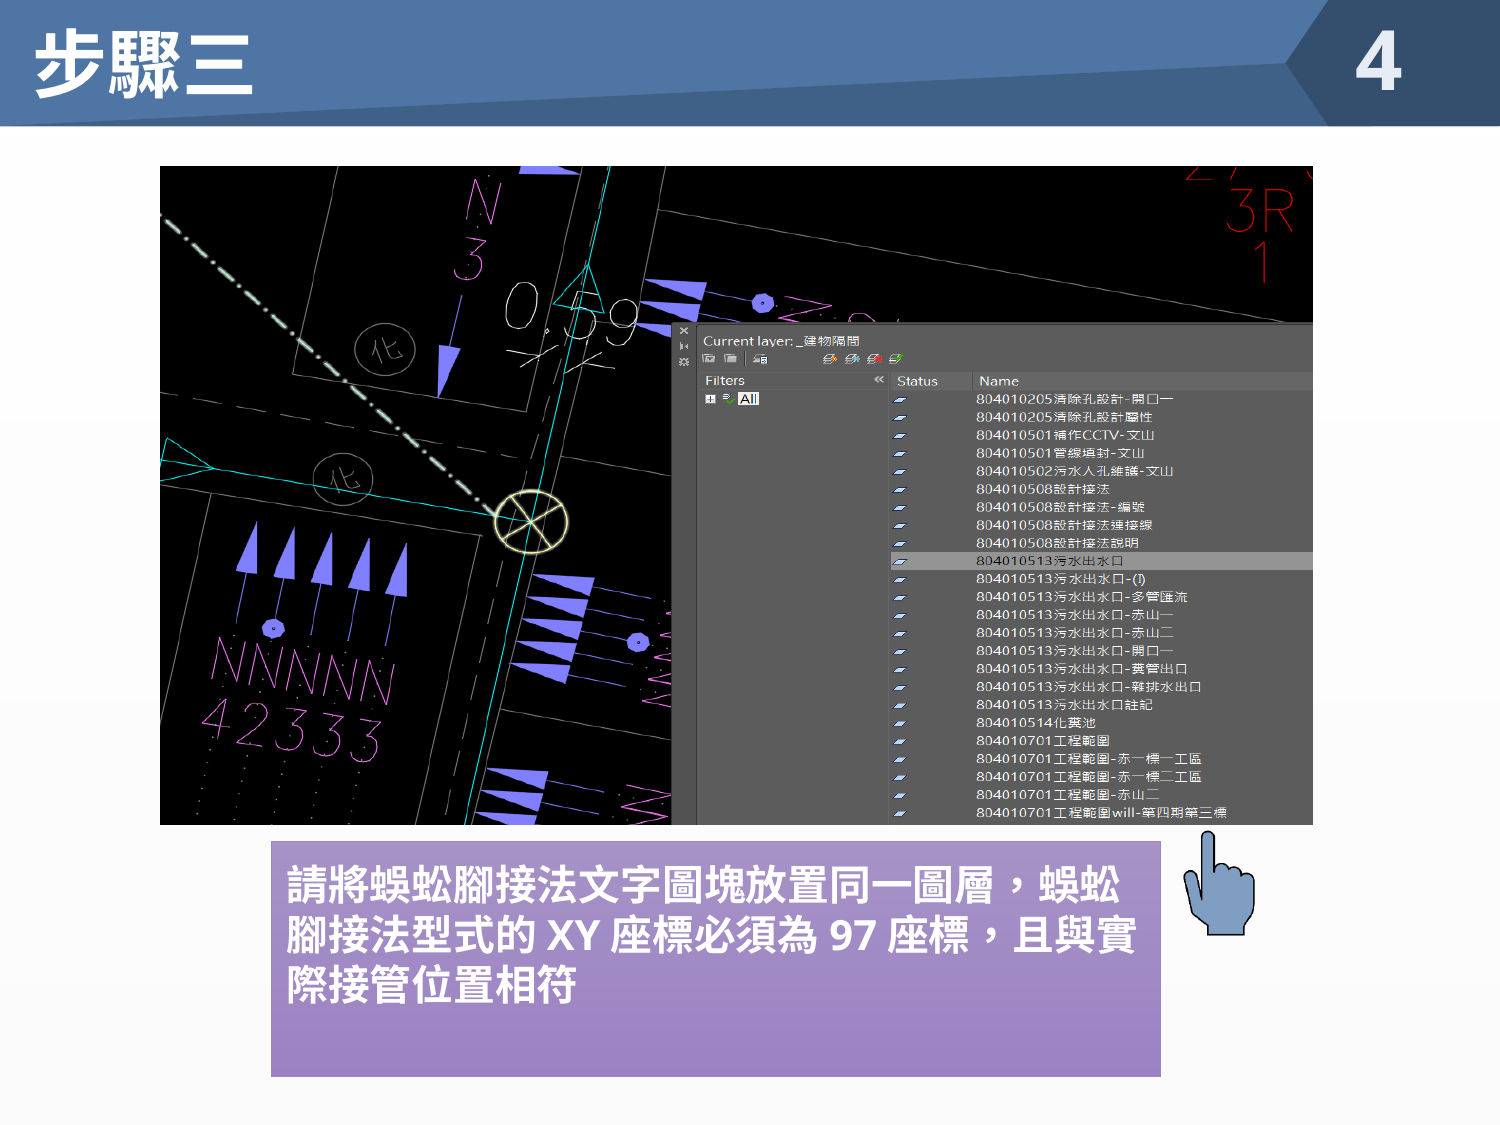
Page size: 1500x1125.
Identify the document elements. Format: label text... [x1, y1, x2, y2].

picture [160, 166, 1313, 942]
text_box 請將蜈蚣腳接法文字圖塊放置同一圖層，蜈蚣腳接法型式的XY座標必須為97座標，且與實際接管位置相符 [271, 842, 1160, 1076]
text_box 4 [1340, 0, 1500, 116]
text_box 步驟三 [17, 9, 1278, 116]
